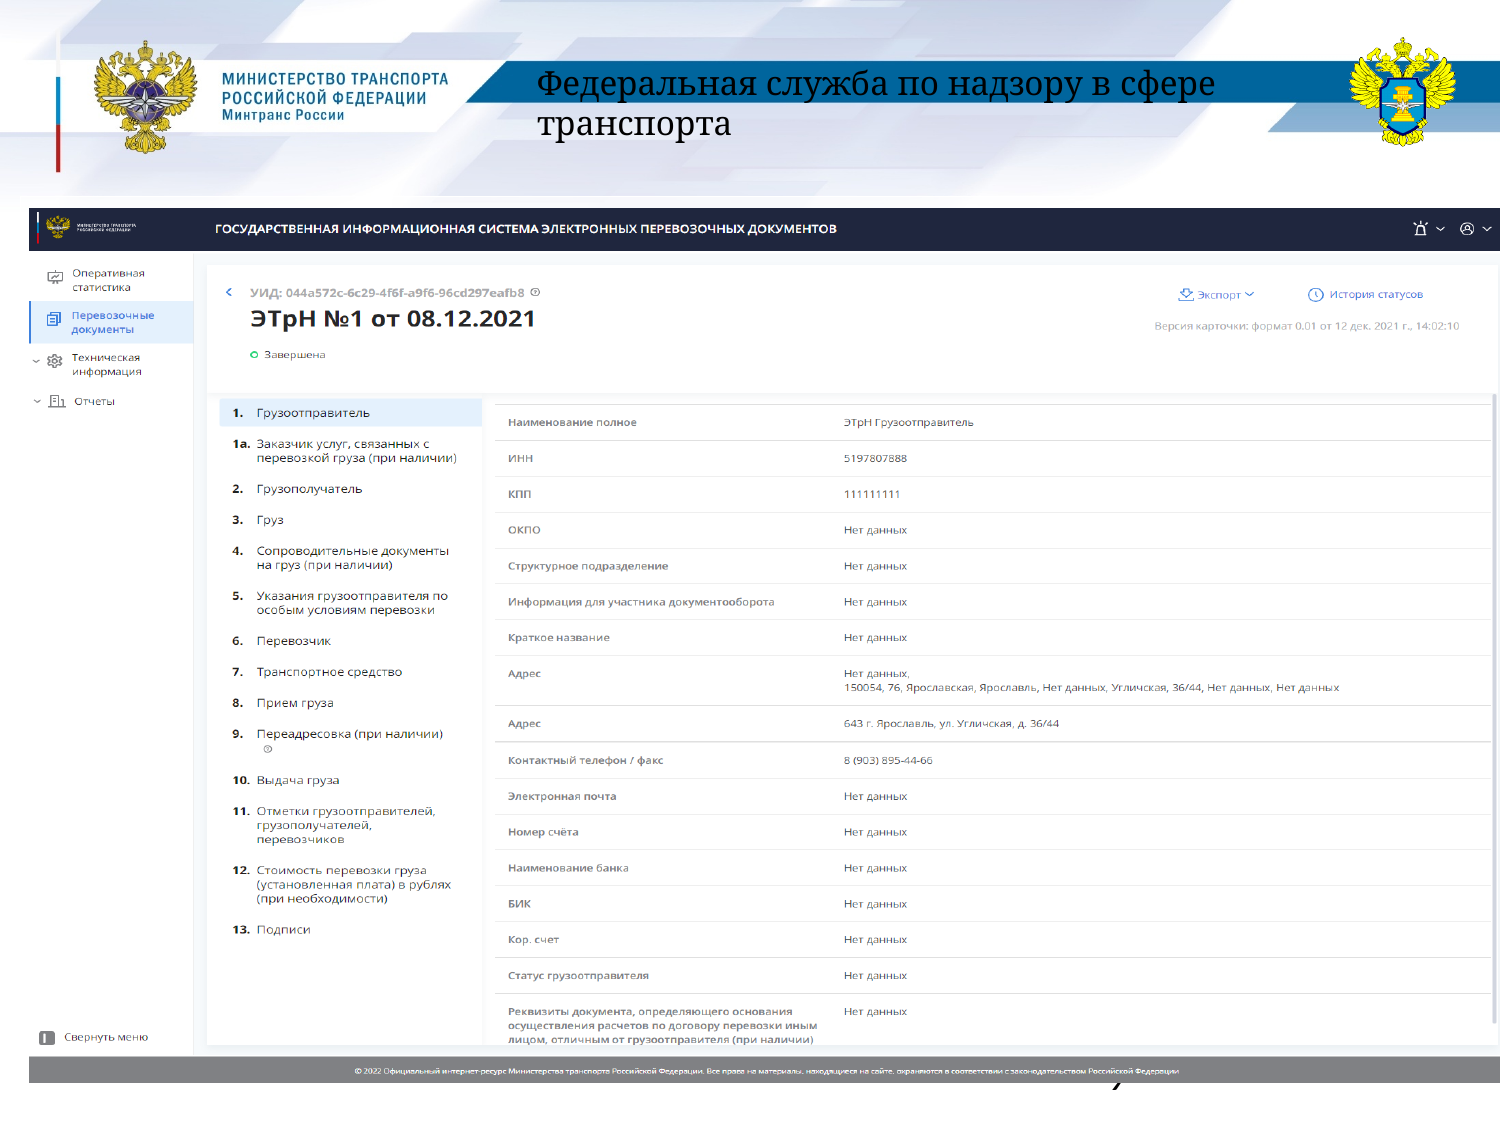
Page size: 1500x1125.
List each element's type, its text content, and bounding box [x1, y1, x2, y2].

picture [0, 0, 1500, 1125]
text_box [20, 196, 1500, 1051]
text_box Федеральная служба по надзору в сфере транспорта [522, 54, 1350, 150]
slide_number <номер> [1092, 1083, 1468, 1124]
